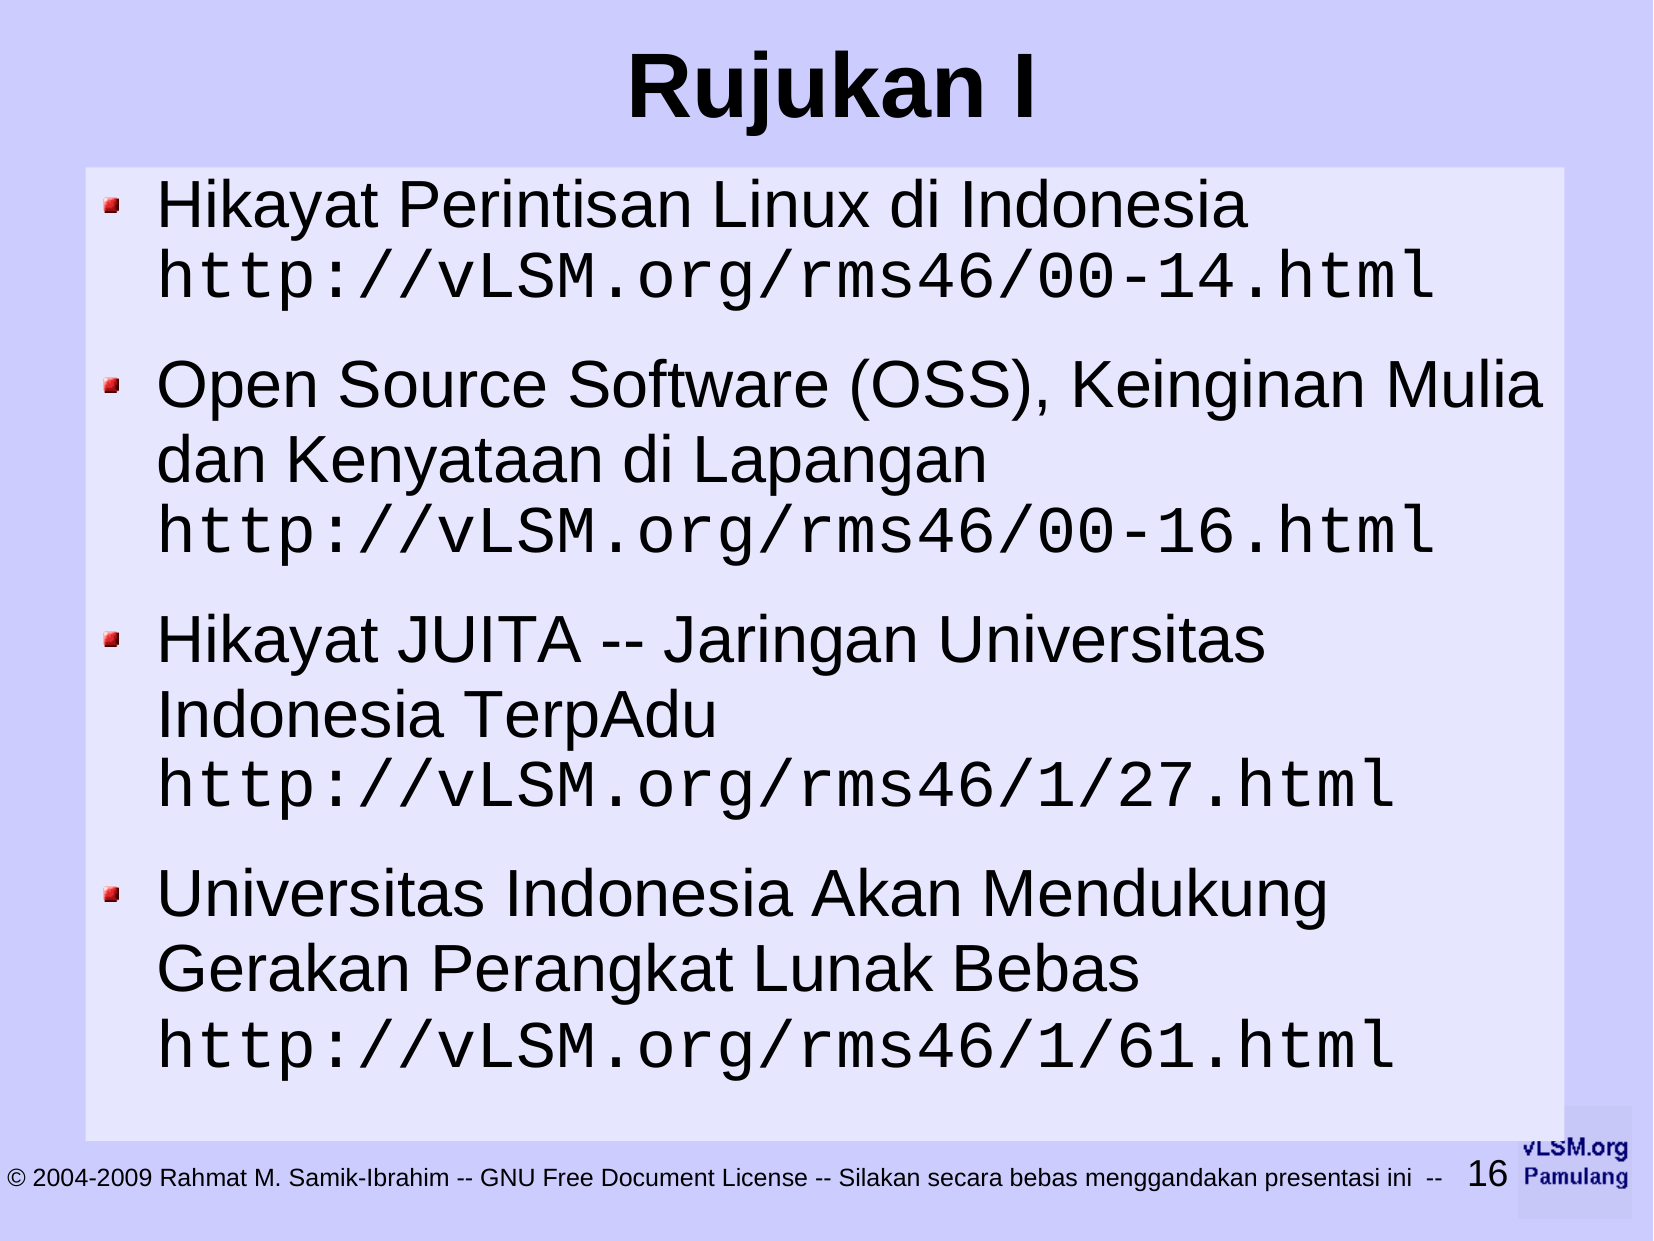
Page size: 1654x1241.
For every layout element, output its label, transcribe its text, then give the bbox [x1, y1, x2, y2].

title Rujukan I [40, 27, 1625, 146]
list Hikayat Perintisan Linux di Indonesia http://vLSM.org/rms46/00-14.html Open Source Software (OSS), Keinginan Mulia dan Kenyataan di Lapangan http://vLSM.org/rms46/00-16.html Hikayat JUITA -- Jaringan Universitas Indonesia TerpAdu http://vLSM.org/rms46/1/27.html Universitas Indonesia Akan Mendukung Gerakan Perangkat Lunak Bebas http://vLSM.org/rms46/1/61.html [85, 167, 1565, 1142]
picture [1518, 1106, 1632, 1219]
